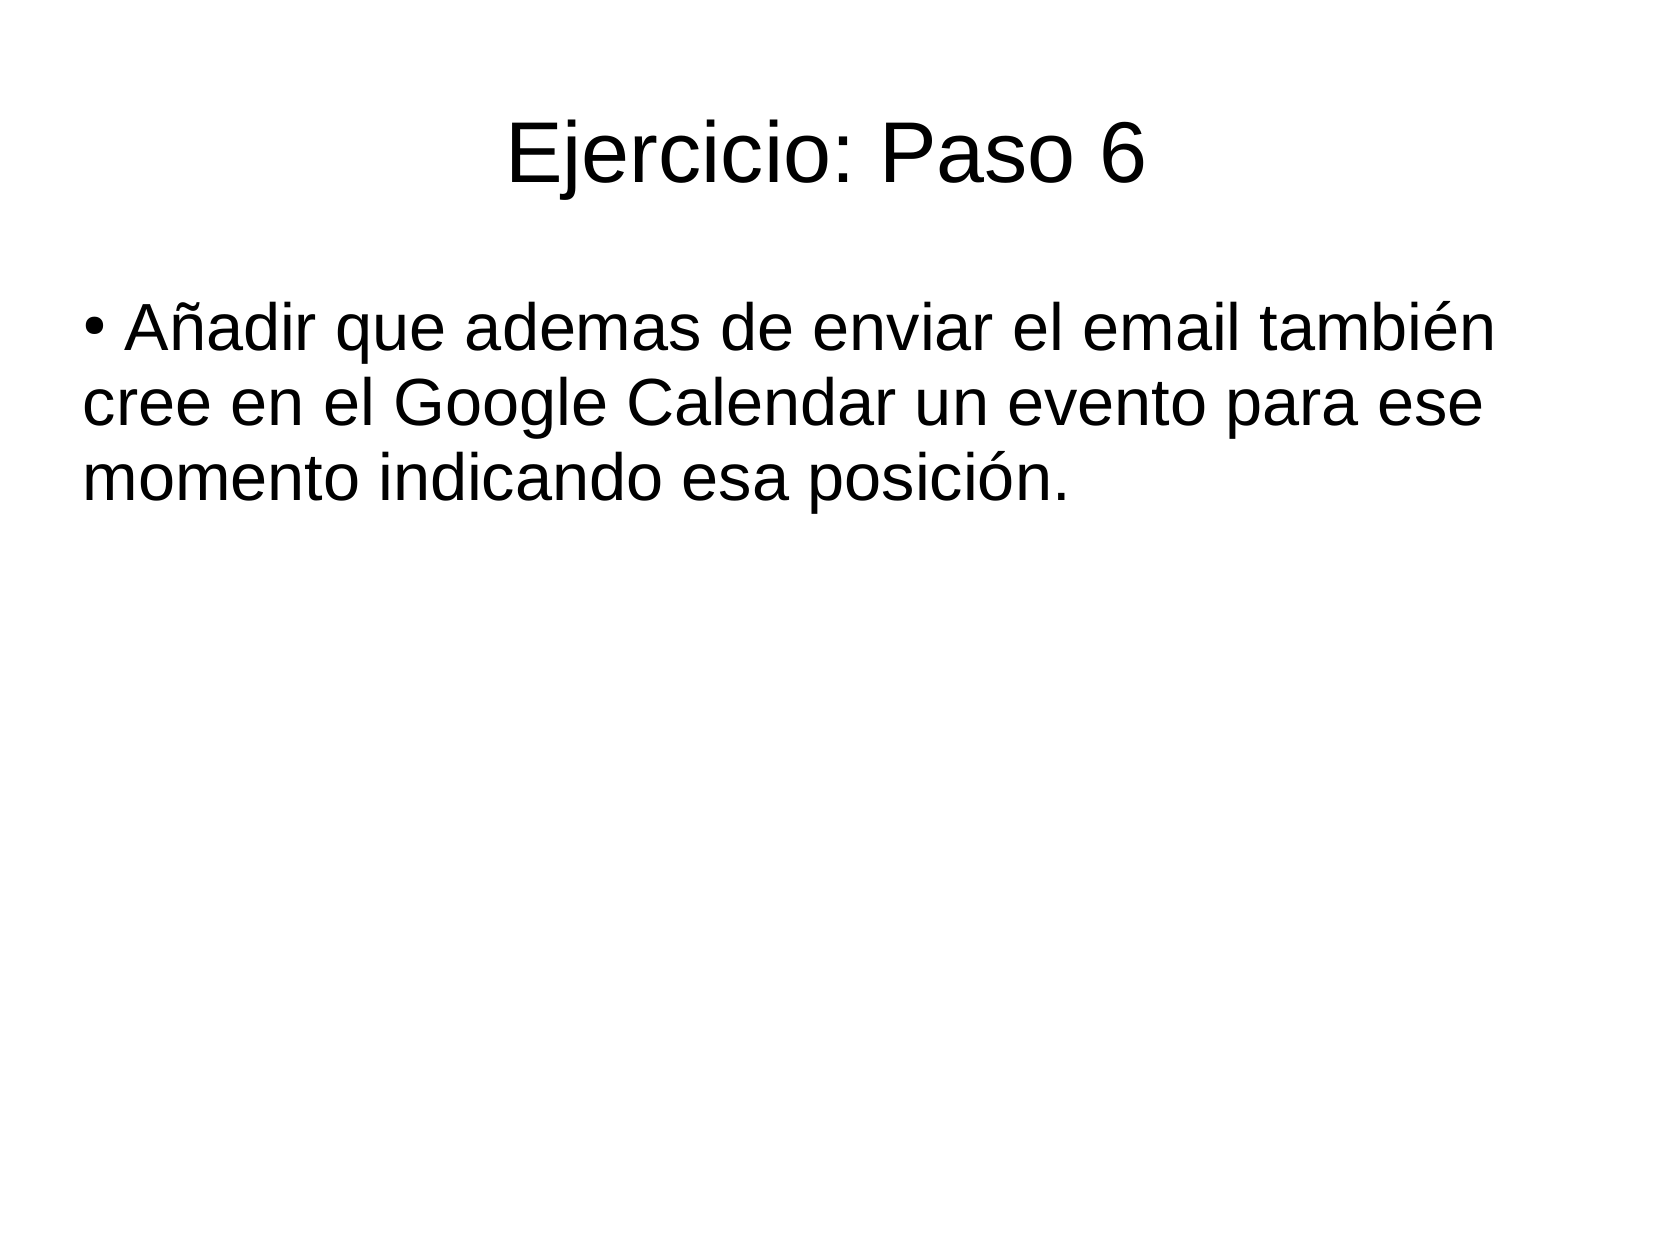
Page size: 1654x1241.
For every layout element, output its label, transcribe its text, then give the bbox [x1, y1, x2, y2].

title Ejercicio: Paso 6 [82, 49, 1571, 257]
subtitle Añadir que ademas de enviar el email también cree en el Google Calendar un evento para ese momento indicando esa posición. [82, 290, 1571, 1109]
